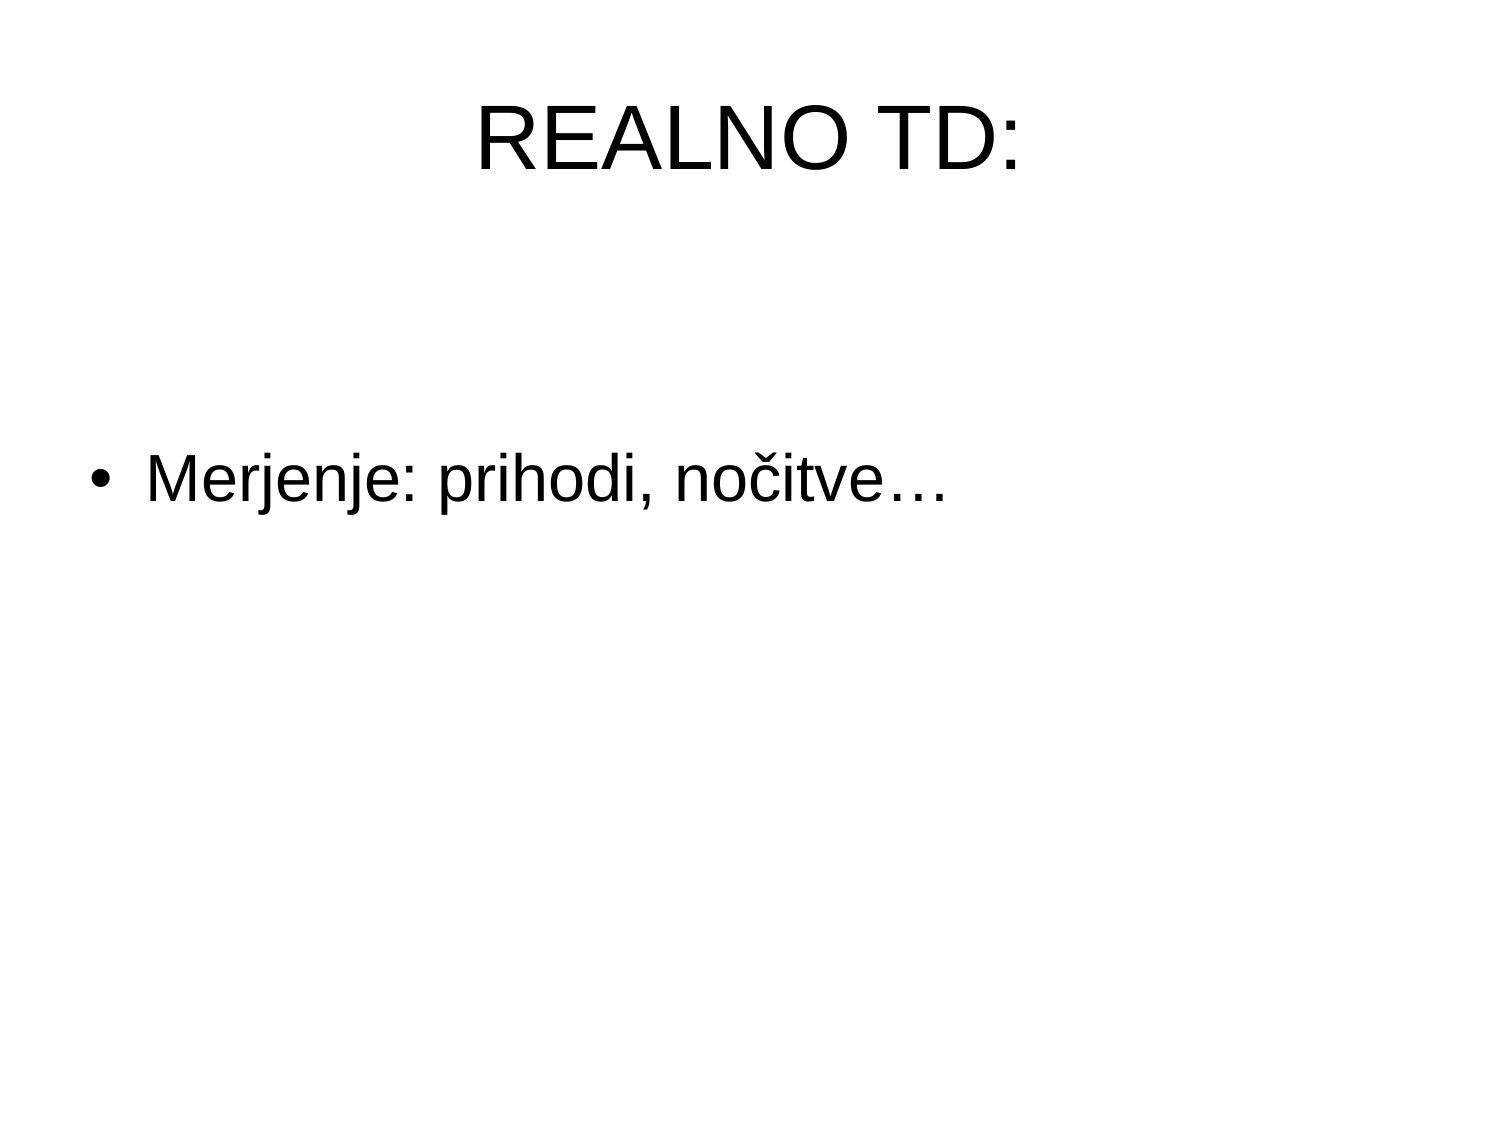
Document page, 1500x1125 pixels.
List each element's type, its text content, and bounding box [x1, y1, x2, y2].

title REALNO TD: [75, 21, 1425, 257]
list Merjenje: prihodi, nočitve… [75, 337, 1425, 1005]
